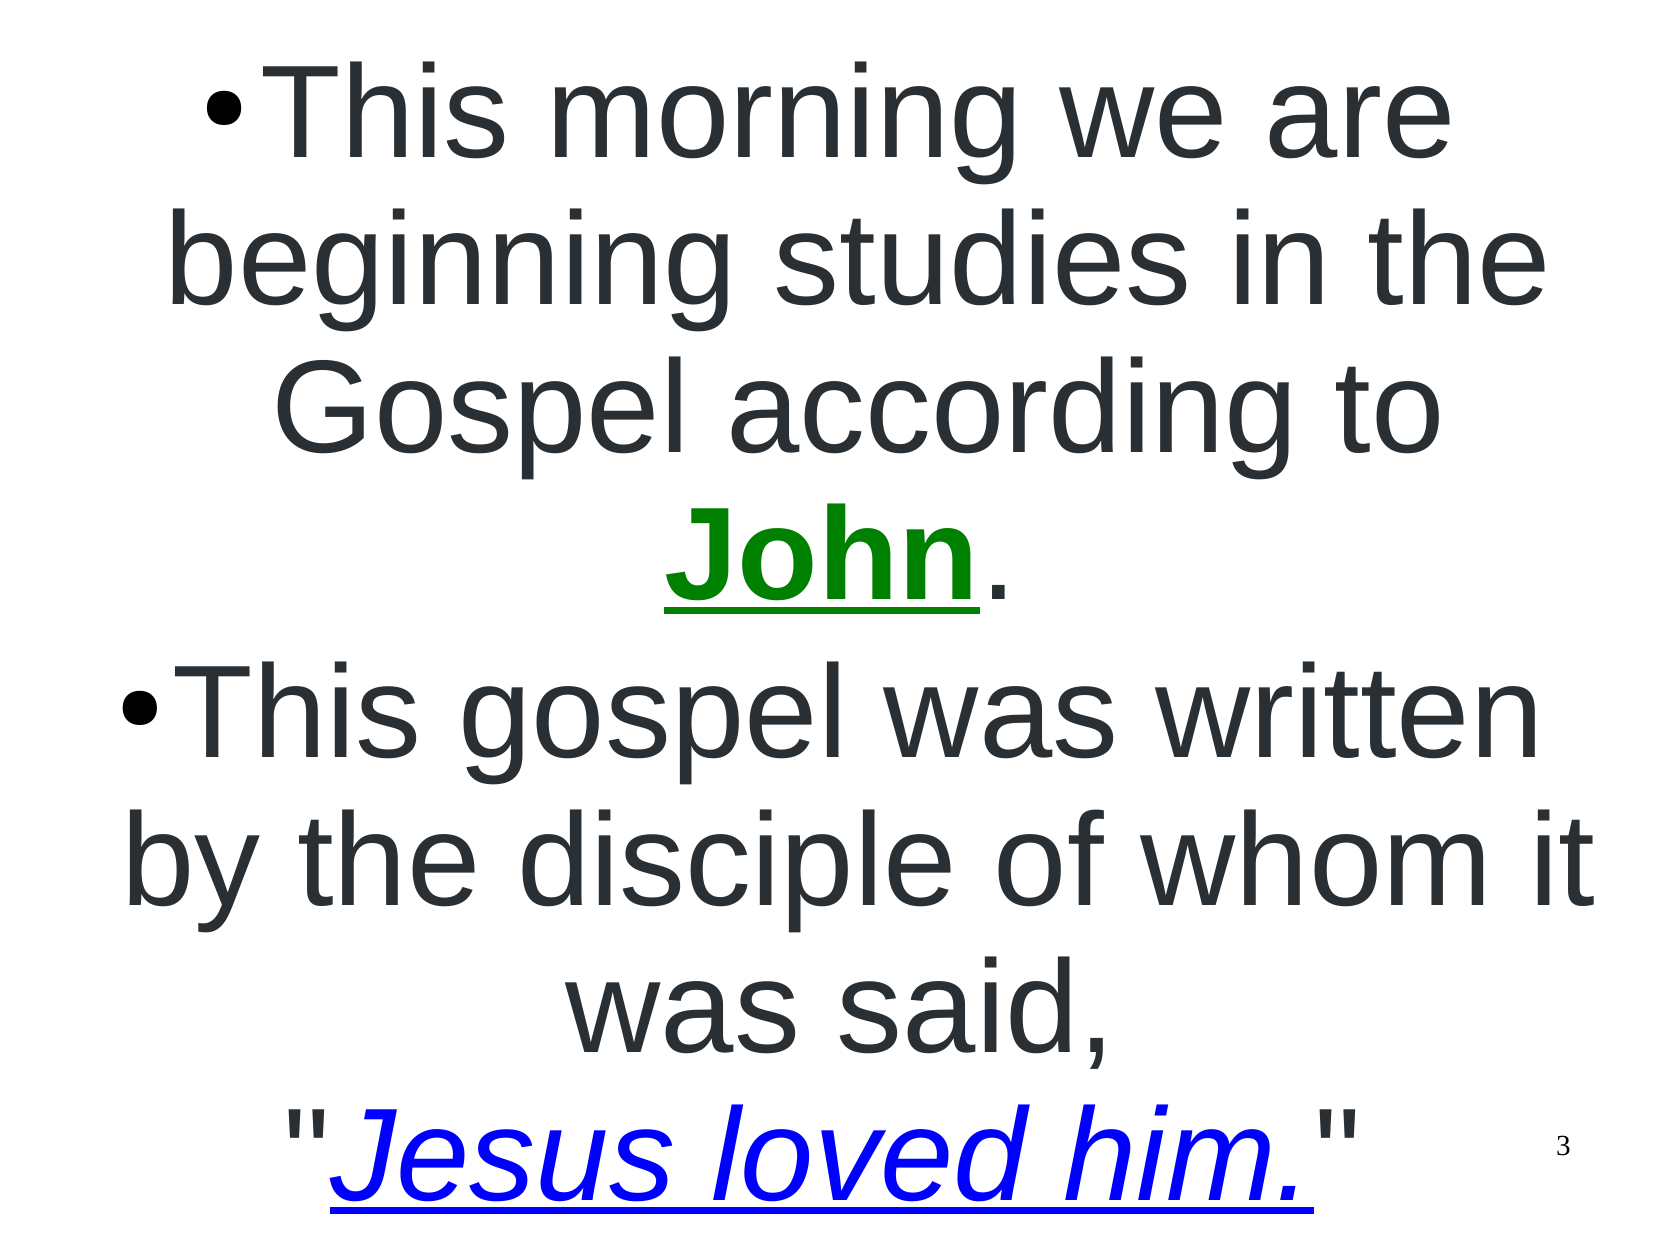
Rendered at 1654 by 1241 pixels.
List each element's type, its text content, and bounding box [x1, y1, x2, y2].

list This morning we are beginning studies in the Gospel according to John. This gospel was written by the disciple of whom it was said, "Jesus loved him." [37, 37, 1613, 1238]
